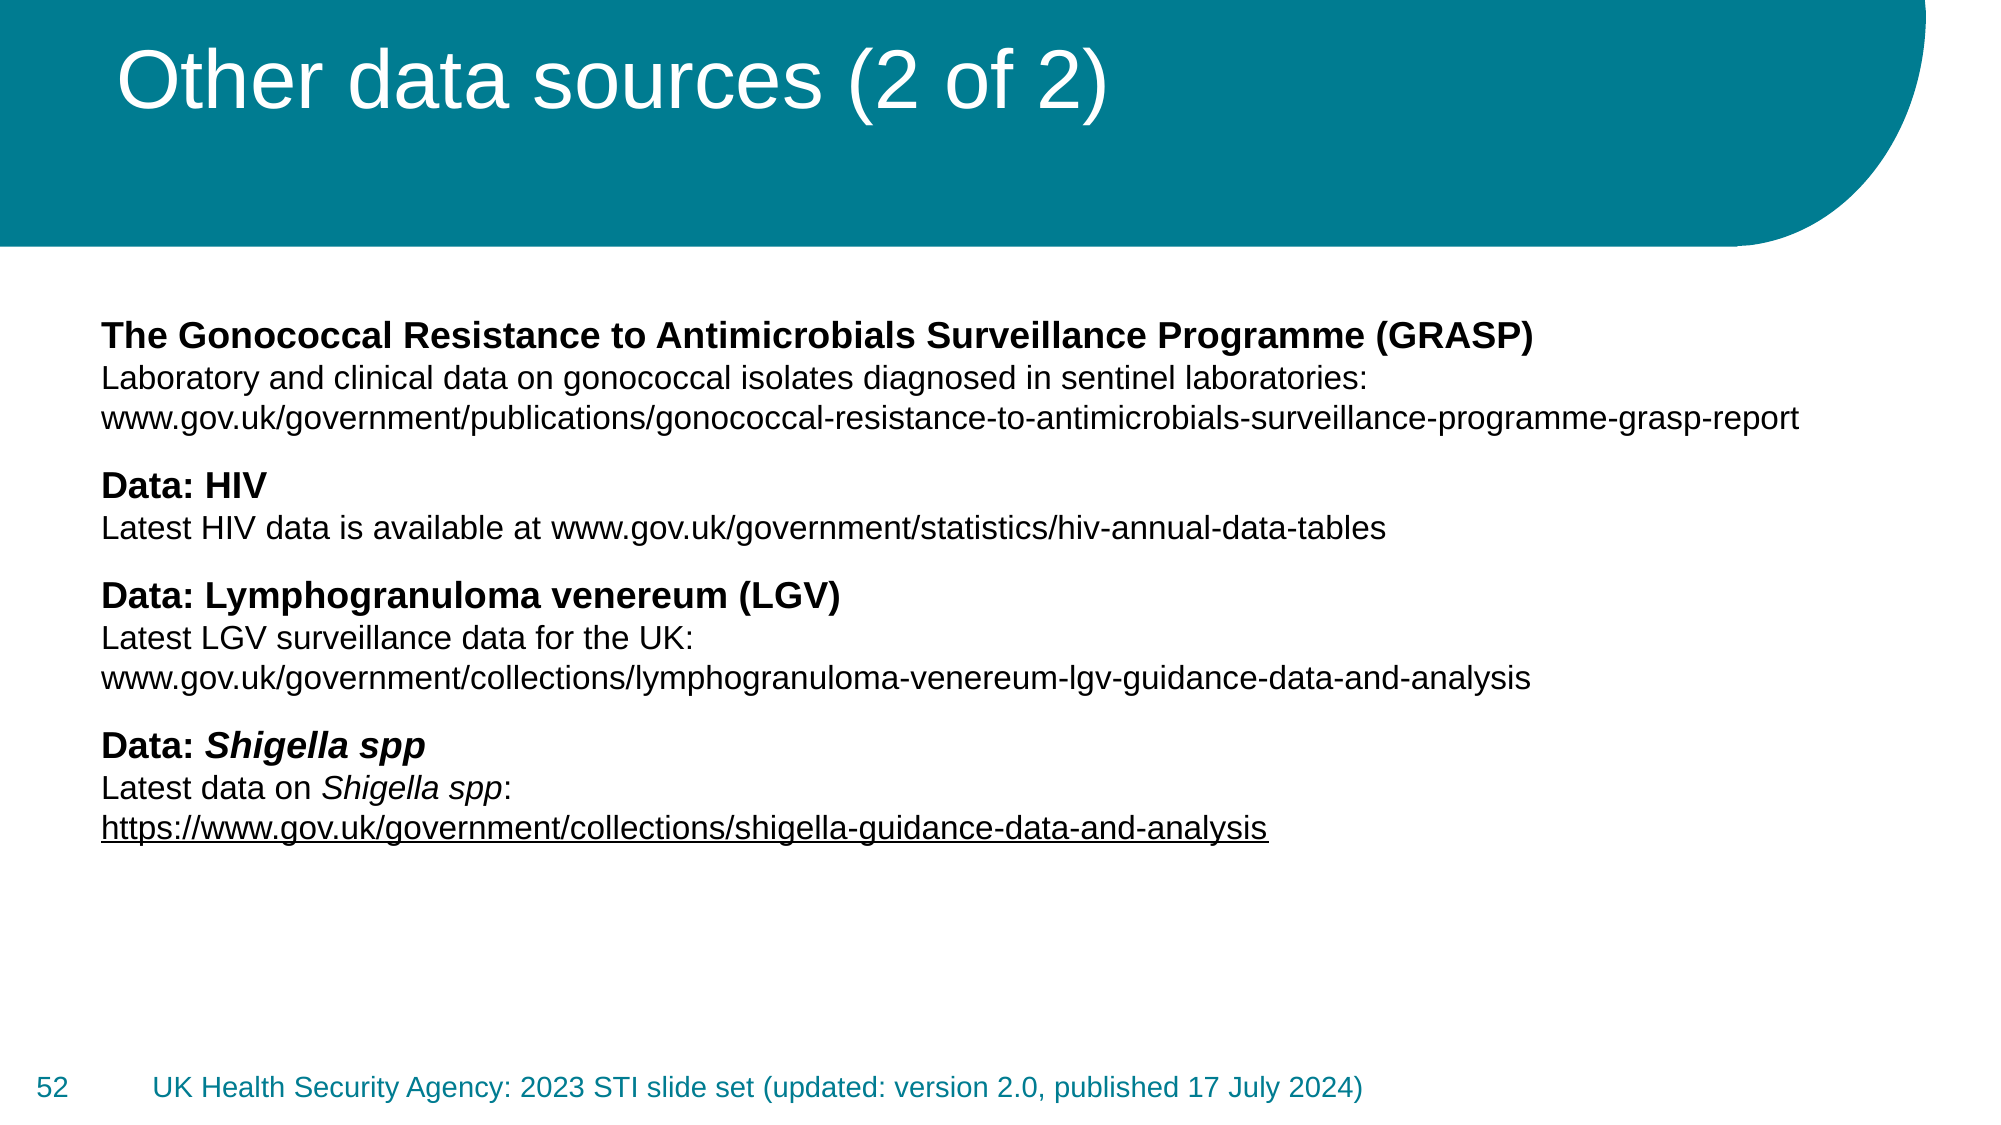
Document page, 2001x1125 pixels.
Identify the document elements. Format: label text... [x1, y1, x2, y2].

text_box UK Health Security Agency: 2023 STI slide set (updated: version 2.0, published 17 July 2024) [137, 1056, 1780, 1116]
title Other data sources (2 of 2) [101, 29, 1747, 189]
text_box The Gonococcal Resistance to Antimicrobials Surveillance Programme (GRASP) Laboratory and clinical data on gonococcal isolates diagnosed in sentinel laboratories: www.gov.uk/government/publications/gonococcal-resistance-to-antimicrobials-surveillance-programme-grasp-report Data: HIV Latest HIV data is available at www.gov.uk/government/statistics/hiv-annual-data-tables Data: Lymphogranuloma venereum (LGV) Latest LGV surveillance data for the UK: www.gov.uk/government/collections/lymphogranuloma-venereum-lgv-guidance-data-and-analysis Data: Shigella spp Latest data on Shigella spp: https://www.gov.uk/government/collections/shigella-guidance-data-and-analysis [101, 311, 1863, 922]
text_box [21, 1056, 120, 1117]
